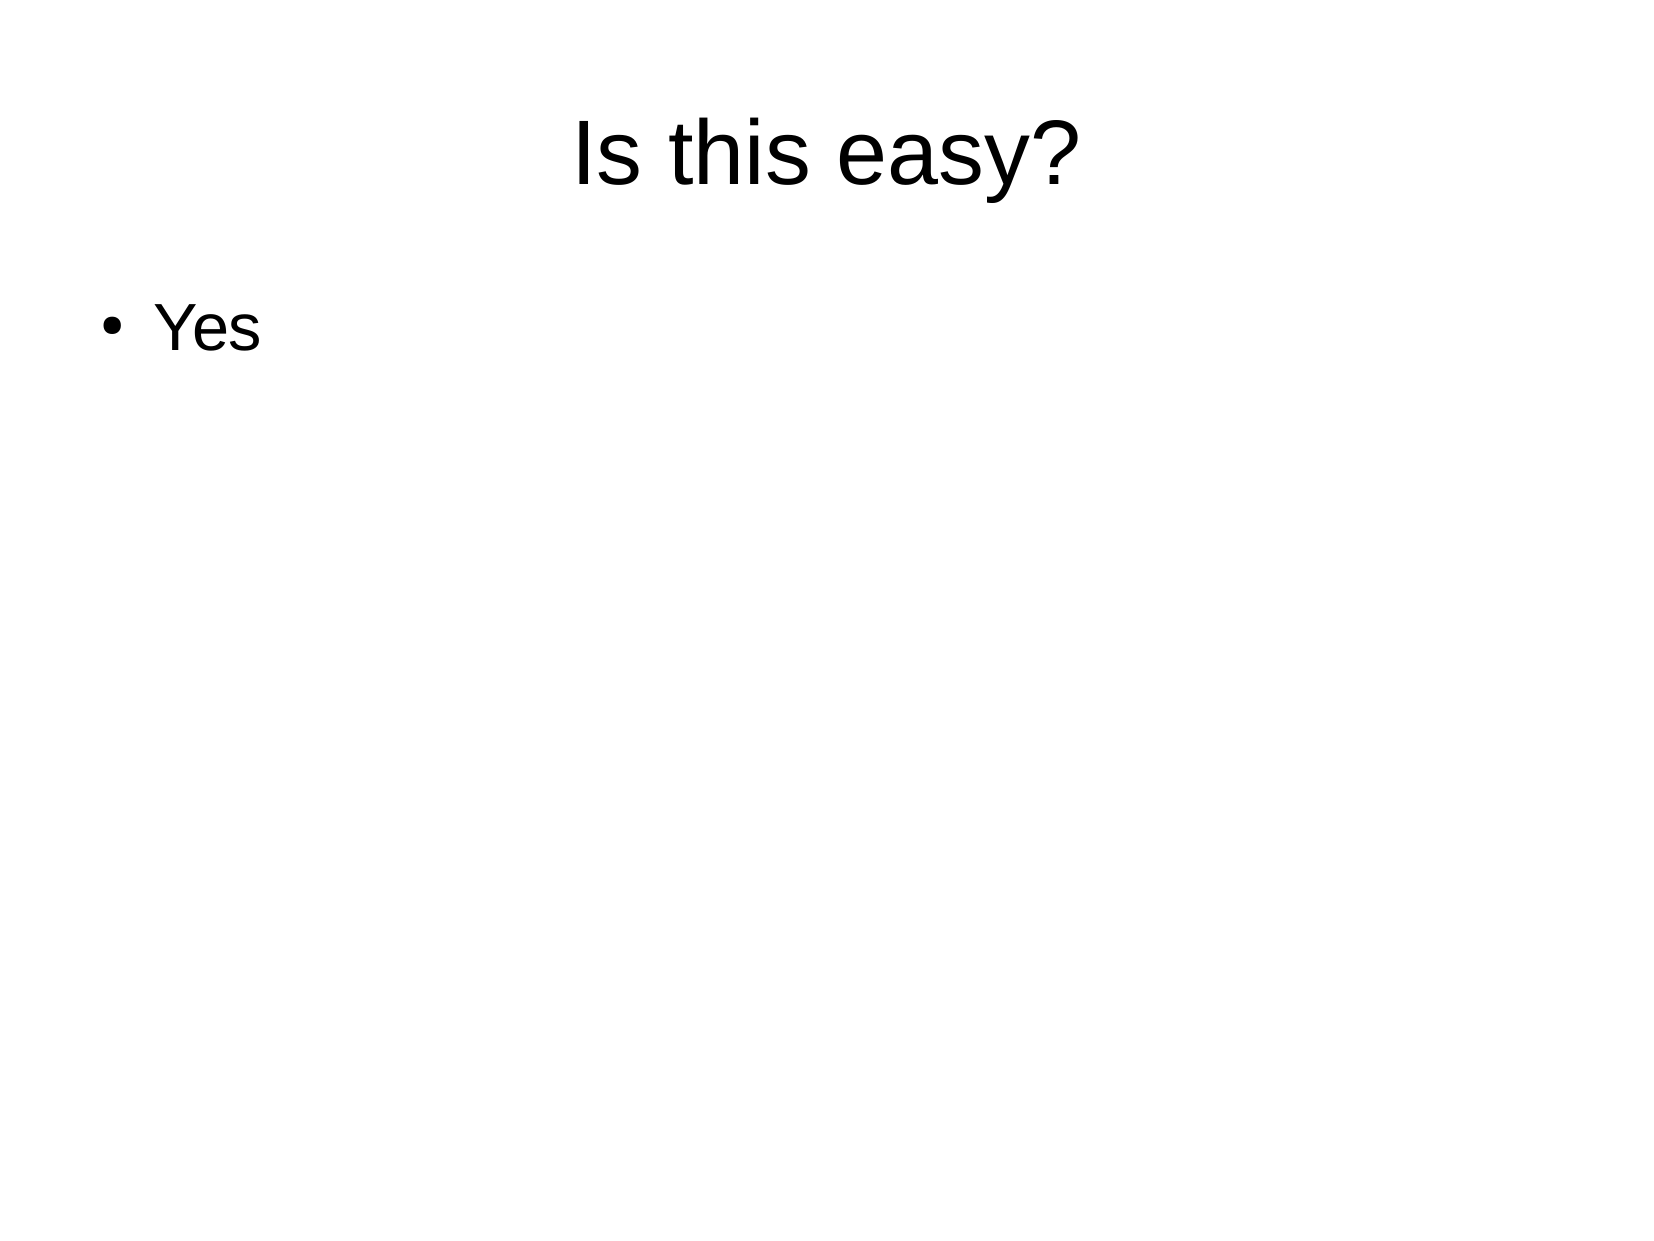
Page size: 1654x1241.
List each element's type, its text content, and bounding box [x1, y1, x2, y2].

title Is this easy? [82, 49, 1571, 257]
list Yes [82, 290, 1571, 1109]
